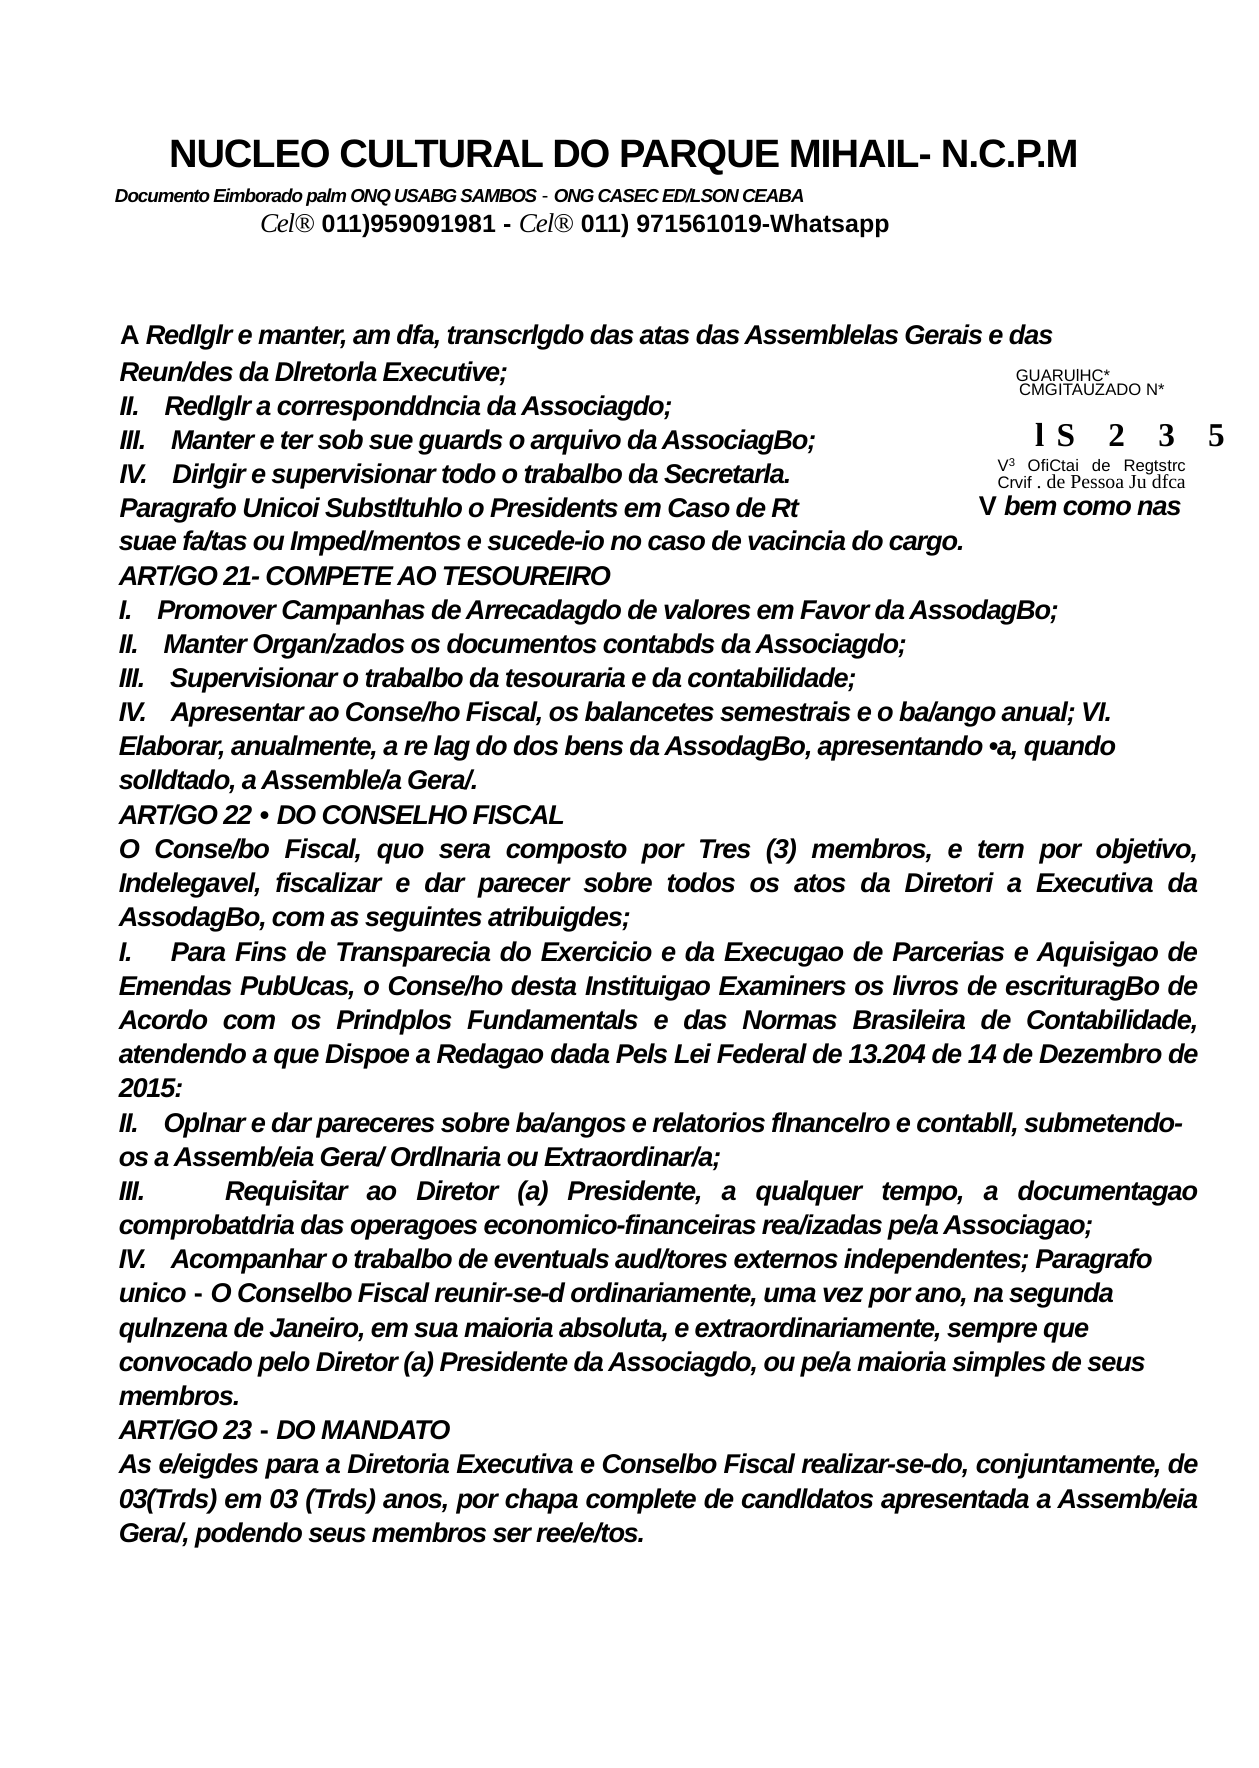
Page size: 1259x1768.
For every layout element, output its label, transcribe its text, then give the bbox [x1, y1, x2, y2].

text_box lS 2 3 5 2 [1035, 413, 1153, 439]
text_box Reun/des da Dlretorla Executive; II. Redlglr a corresponddncia da Associagdo; III. Manter e ter sob sue guards o arquivo da AssociagBo; IV. Dirlgir e supervisionar todo o trabalbo da Secretarla. Paragrafo Unicoi Substltuhlo o Presidents em Caso de Rt [120, 352, 882, 515]
text_box A Redlglr e manter, am dfa, transcrlgdo das atas das Assemblelas Gerais e das [120, 316, 1167, 343]
text_box suae fa/tas ou Imped/mentos e sucede-io no caso de vacincia do cargo. ART/GO 21- COMPETE AO TESOUREIRO I. Promover Campanhas de Arrecadagdo de valores em Favor da AssodagBo; II. Manter Organ/zados os documentos contabds da Associagdo; III. Supervisionar o trabalbo da tesouraria e da contabilidade; IV. Apresentar ao Conse/ho Fiscal, os balancetes semestrais e o ba/ango anual; VI. Elaborar, anualmente, a re lag do dos bens da AssodagBo, apresentando •a, quando solldtado, a Assemble/a Gera/. ART/GO 22 • DO CONSELHO FISCAL O Conse/bo Fiscal, quo sera composto por Tres (3) membros, e tern por objetivo, Indelegavel, fiscalizar e dar parecer sobre todos os atos da Diretori a Executiva da AssodagBo, com as seguintes atribuigdes; I. Para Fins de Transparecia do Exercicio e da Execugao de Parcerias e Aquisigao de Emendas PubUcas, o Conse/ho desta Instituigao Examiners os livros de escrituragBo de Acordo com os Prindplos Fundamentals e das Normas Brasileira de Contabilidade, atendendo a que Dispoe a Redagao dada Pels Lei Federal de 13.204 de 14 de Dezembro de 2015: II. Oplnar e dar pareceres sobre ba/angos e relatorios flnancelro e contabll, submetendo-os a Assemb/eia Gera/ Ordlnaria ou Extraordinar/a; III. Requisitar ao Diretor (a) Presidente, a qualquer tempo, a documentagao comprobatdria das operagoes economico-financeiras rea/izadas pe/a Associagao; IV. Acompanhar o trabalbo de eventuals aud/tores externos independentes; Paragrafo unico - O Conselbo Fiscal reunir-se-d ordinariamente, uma vez por ano, na segunda qulnzena de Janeiro, em sua maioria absoluta, e extraordinariamente, sempre que convocado pelo Diretor (a) Presidente da Associagdo, ou pe/a maioria simples de seus membros. ART/GO 23 - DO MANDATO As e/eigdes para a Diretoria Executiva e Conselbo Fiscal realizar-se-do, conjuntamente, de 03(Trds) em 03 (Trds) anos, por chapa complete de candldatos apresentada a Assemb/eia Gera/, podendo seus membros ser ree/e/tos. [119, 522, 1197, 1603]
text_box cmgitauzado N* [1019, 379, 1167, 395]
text_box V3 OfiCtai de Regtstrc Crvif . de Pessoa Ju dfca [997, 458, 1189, 489]
text_box V bem como nas [979, 489, 1194, 512]
text_box NUCLEO CULTURAL DO PARQUE MIHAIL- N.C.P.M Documento Eimborado palm ONQ USABG SAMBOS - ONG CASEC ED/LSON CEABA Cel® 011)959091981 - Cel® 011) 971561019-Whatsapp [115, 144, 1161, 249]
text_box GUARUlHC* [1016, 365, 1128, 379]
